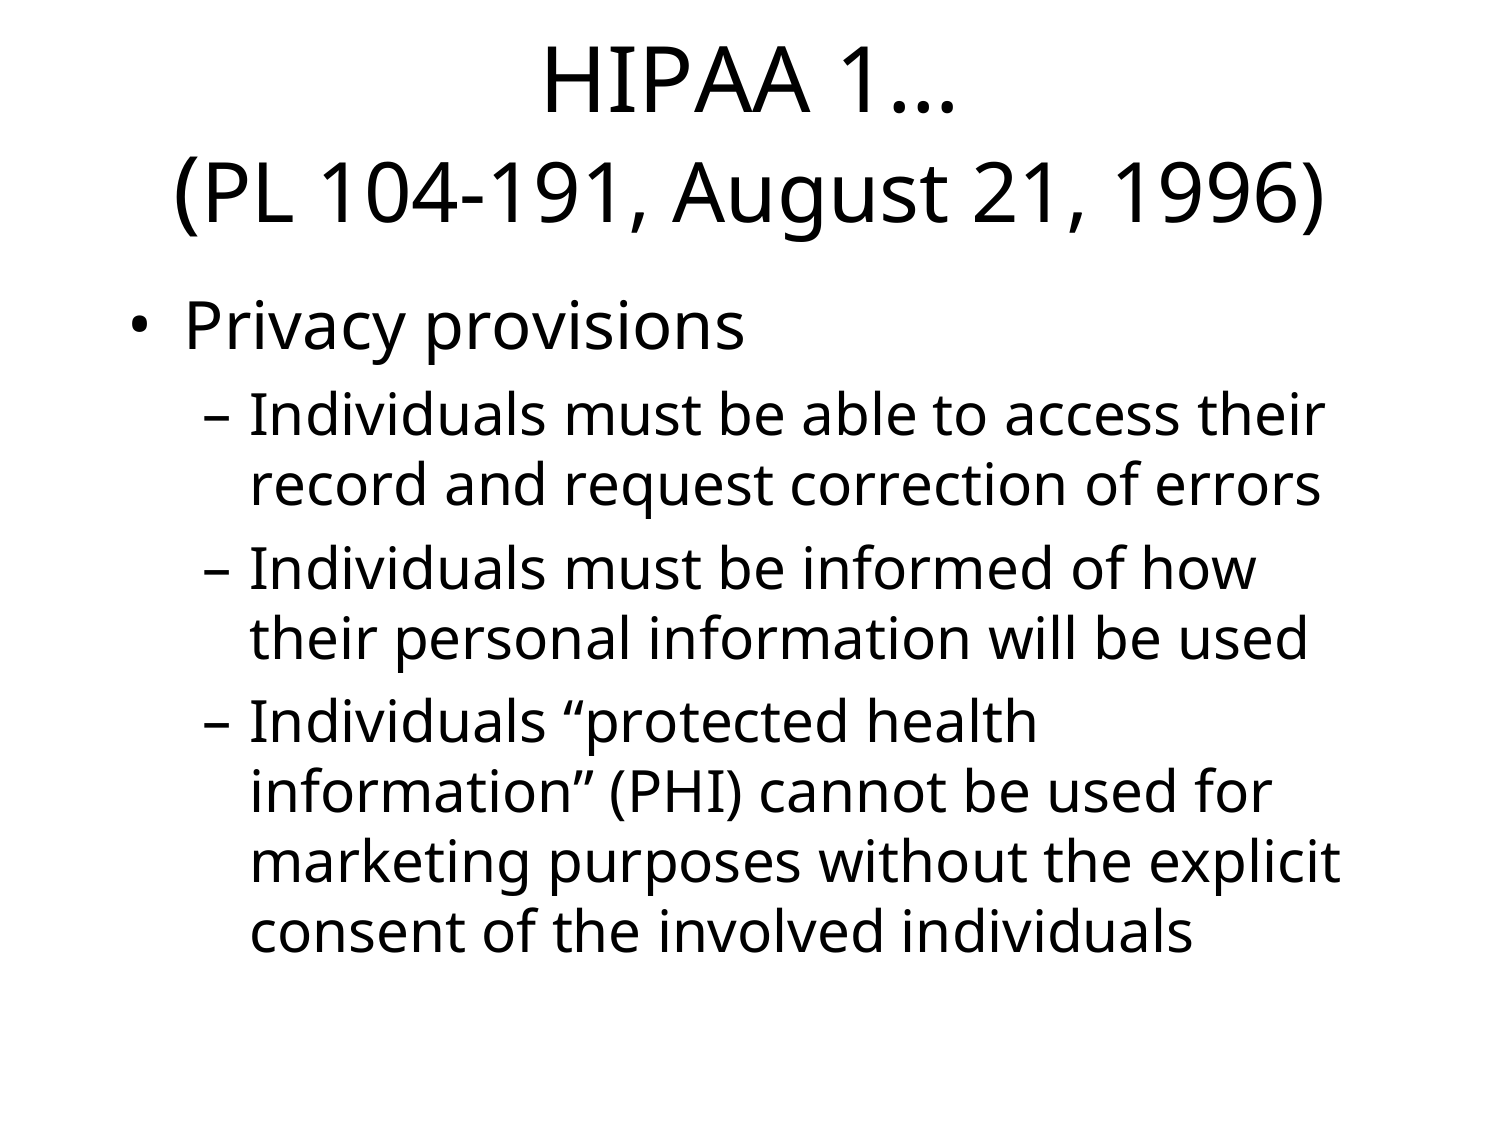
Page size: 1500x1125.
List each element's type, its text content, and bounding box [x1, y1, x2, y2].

title HIPAA 1… (PL 104-191, August 21, 1996) [112, 13, 1388, 249]
list Privacy provisions Individuals must be able to access their record and request correction of errors Individuals must be informed of how their personal information will be used Individuals “protected health information” (PHI) cannot be used for marketing purposes without the explicit consent of the involved individuals [112, 274, 1388, 1063]
